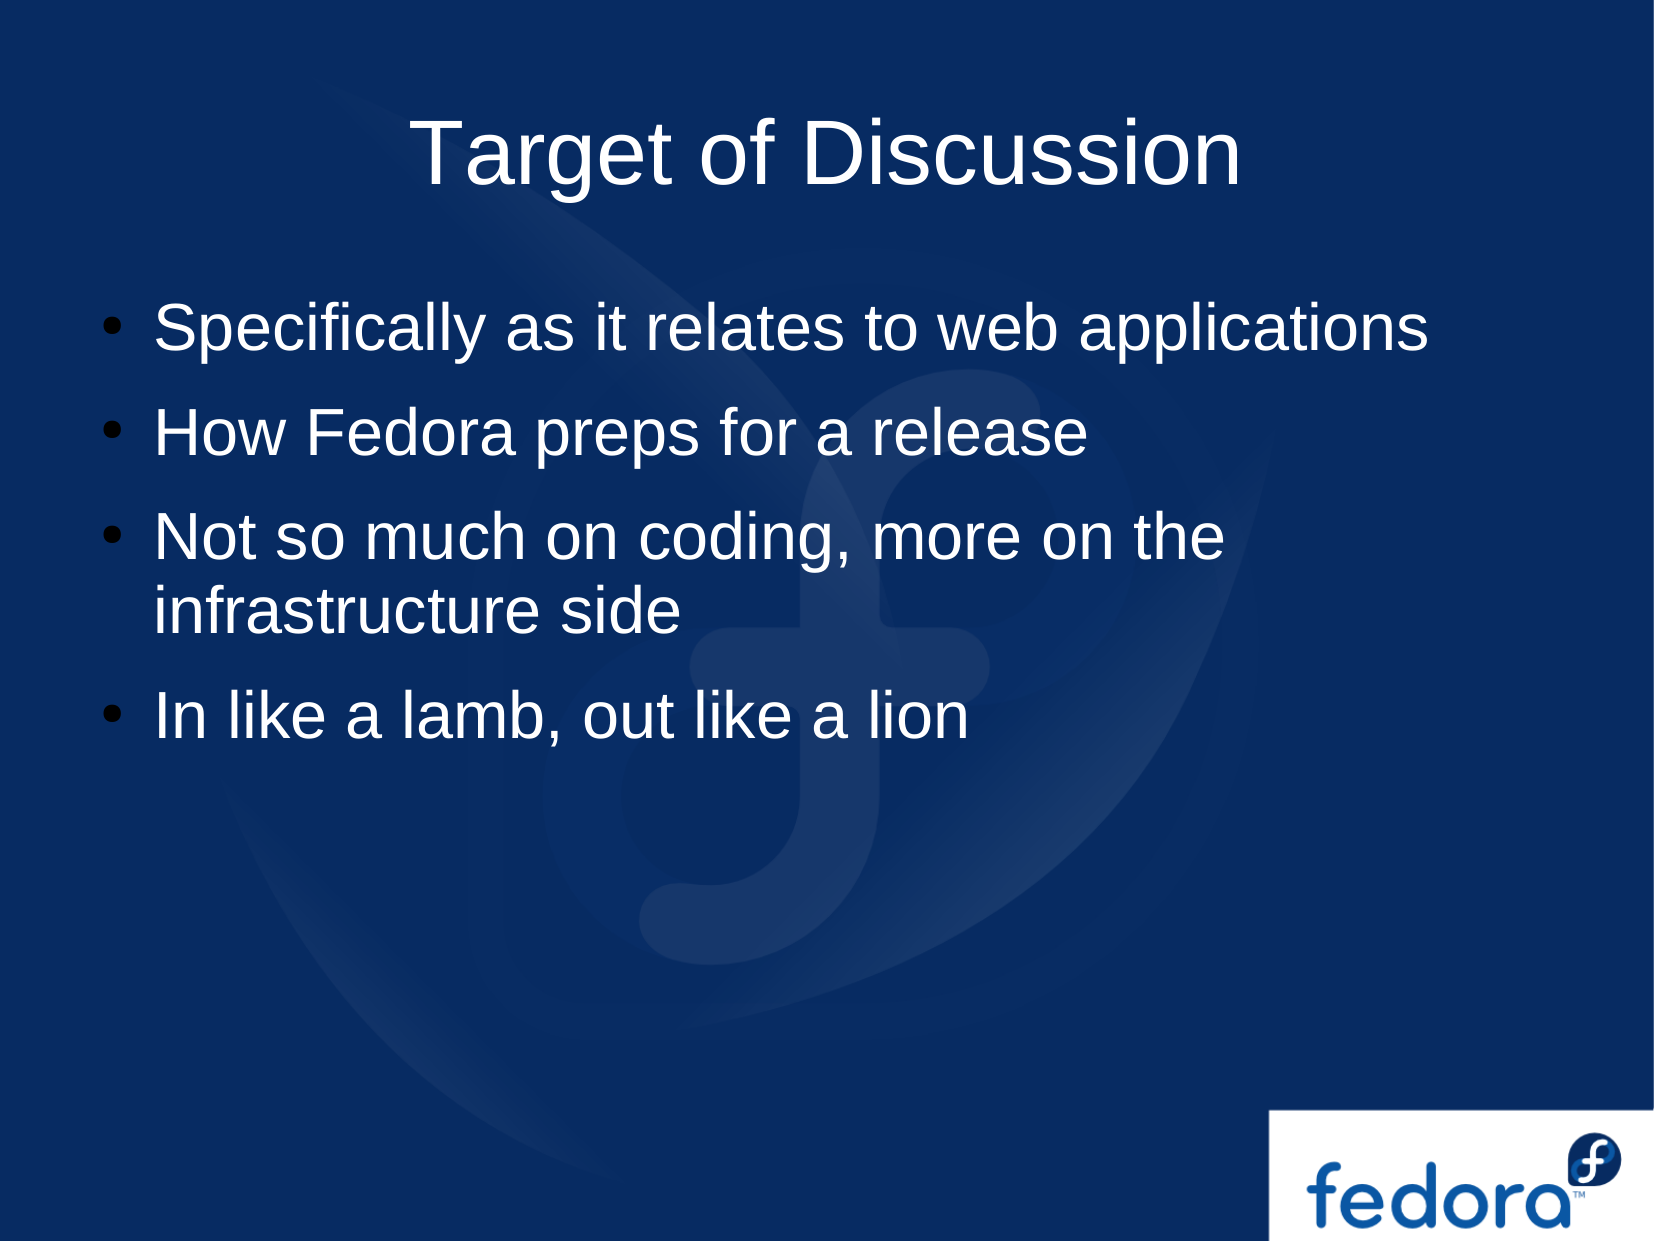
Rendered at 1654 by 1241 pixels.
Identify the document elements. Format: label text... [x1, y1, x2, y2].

picture [0, 0, 1654, 1241]
list Specifically as it relates to web applications How Fedora preps for a release Not so much on coding, more on the infrastructure side In like a lamb, out like a lion [82, 290, 1571, 1094]
title Target of Discussion [82, 49, 1571, 257]
